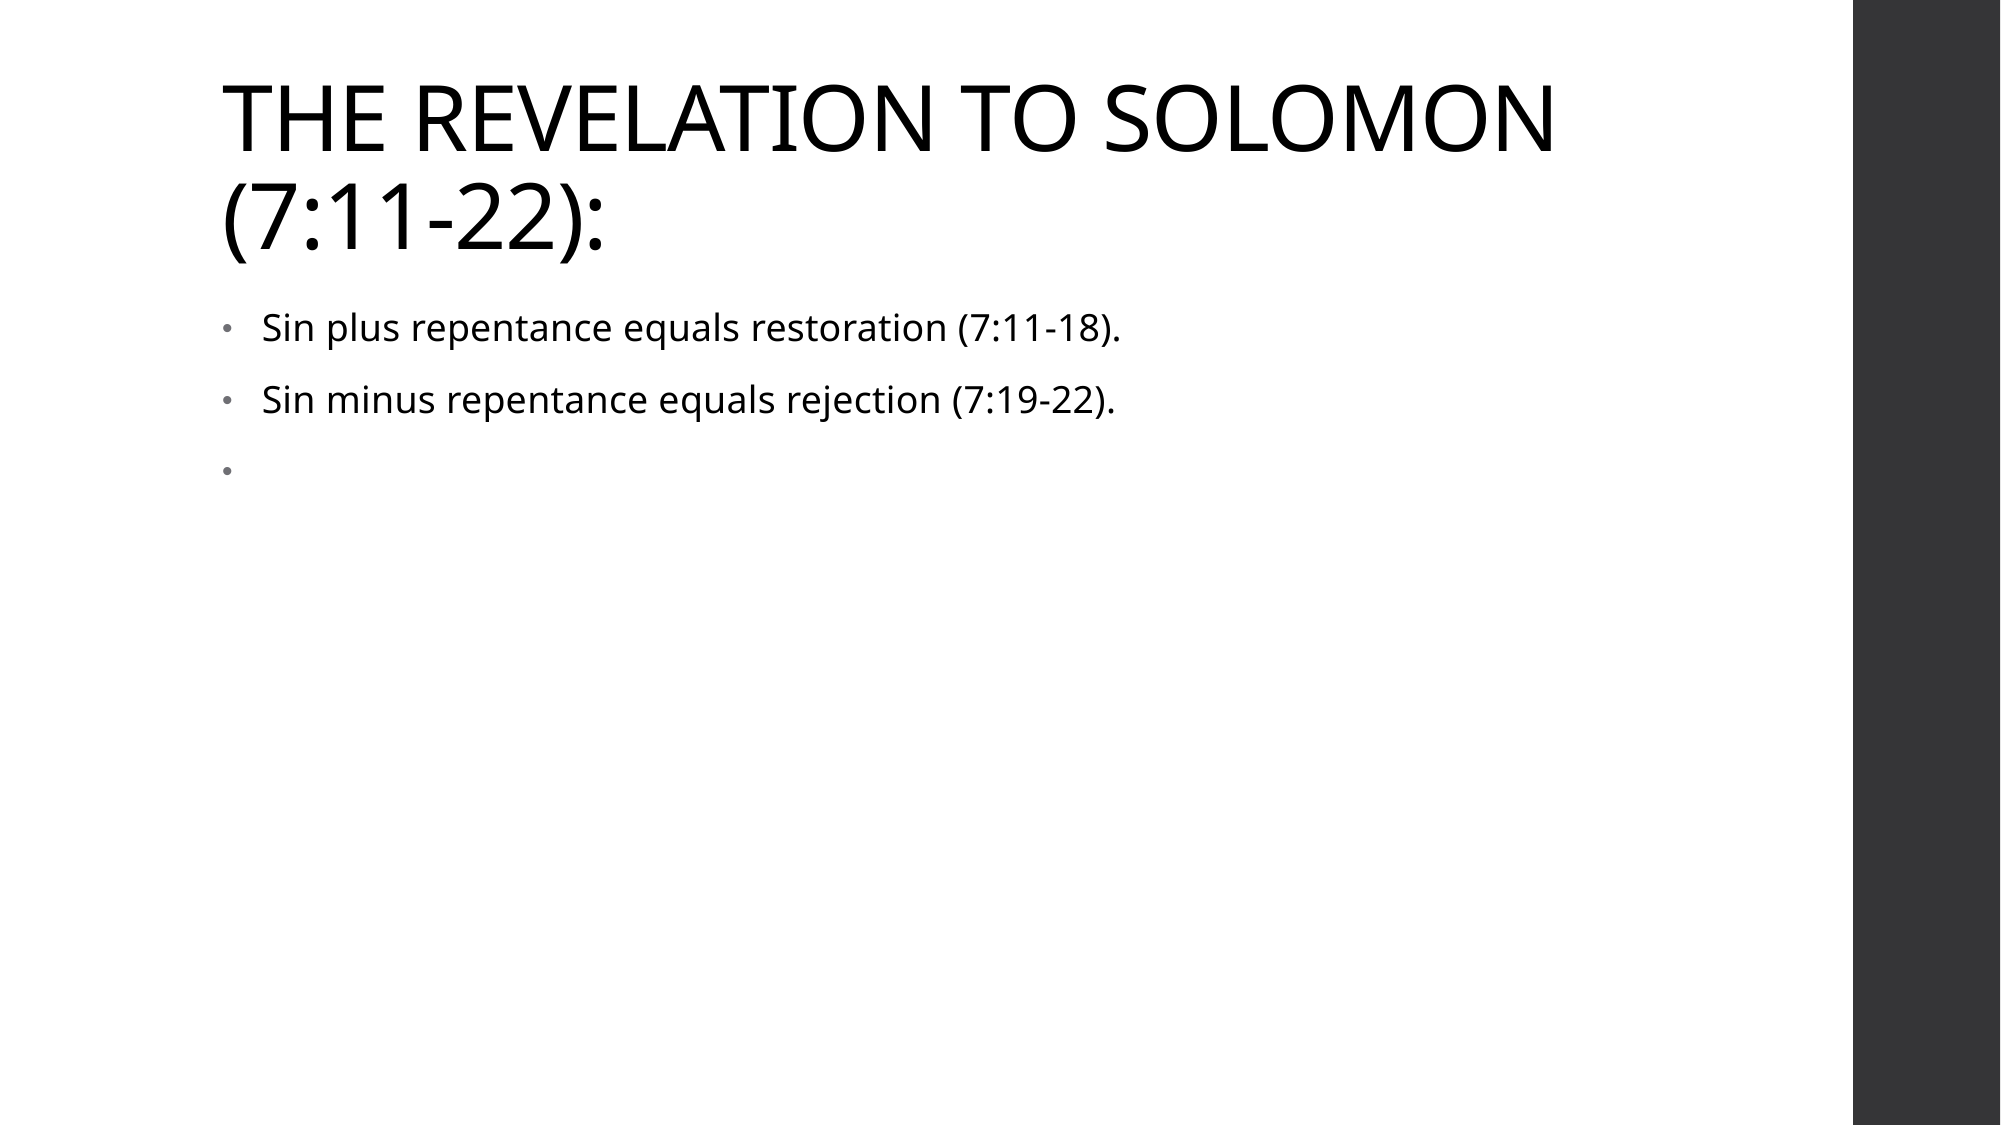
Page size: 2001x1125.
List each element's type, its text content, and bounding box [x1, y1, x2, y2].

list Sin plus repentance equals restoration (7:11-18). Sin minus repentance equals rejection (7:19-22). [206, 299, 1617, 1014]
title THE REVELATION TO SOLOMON (7:11-22): [206, 60, 1797, 278]
